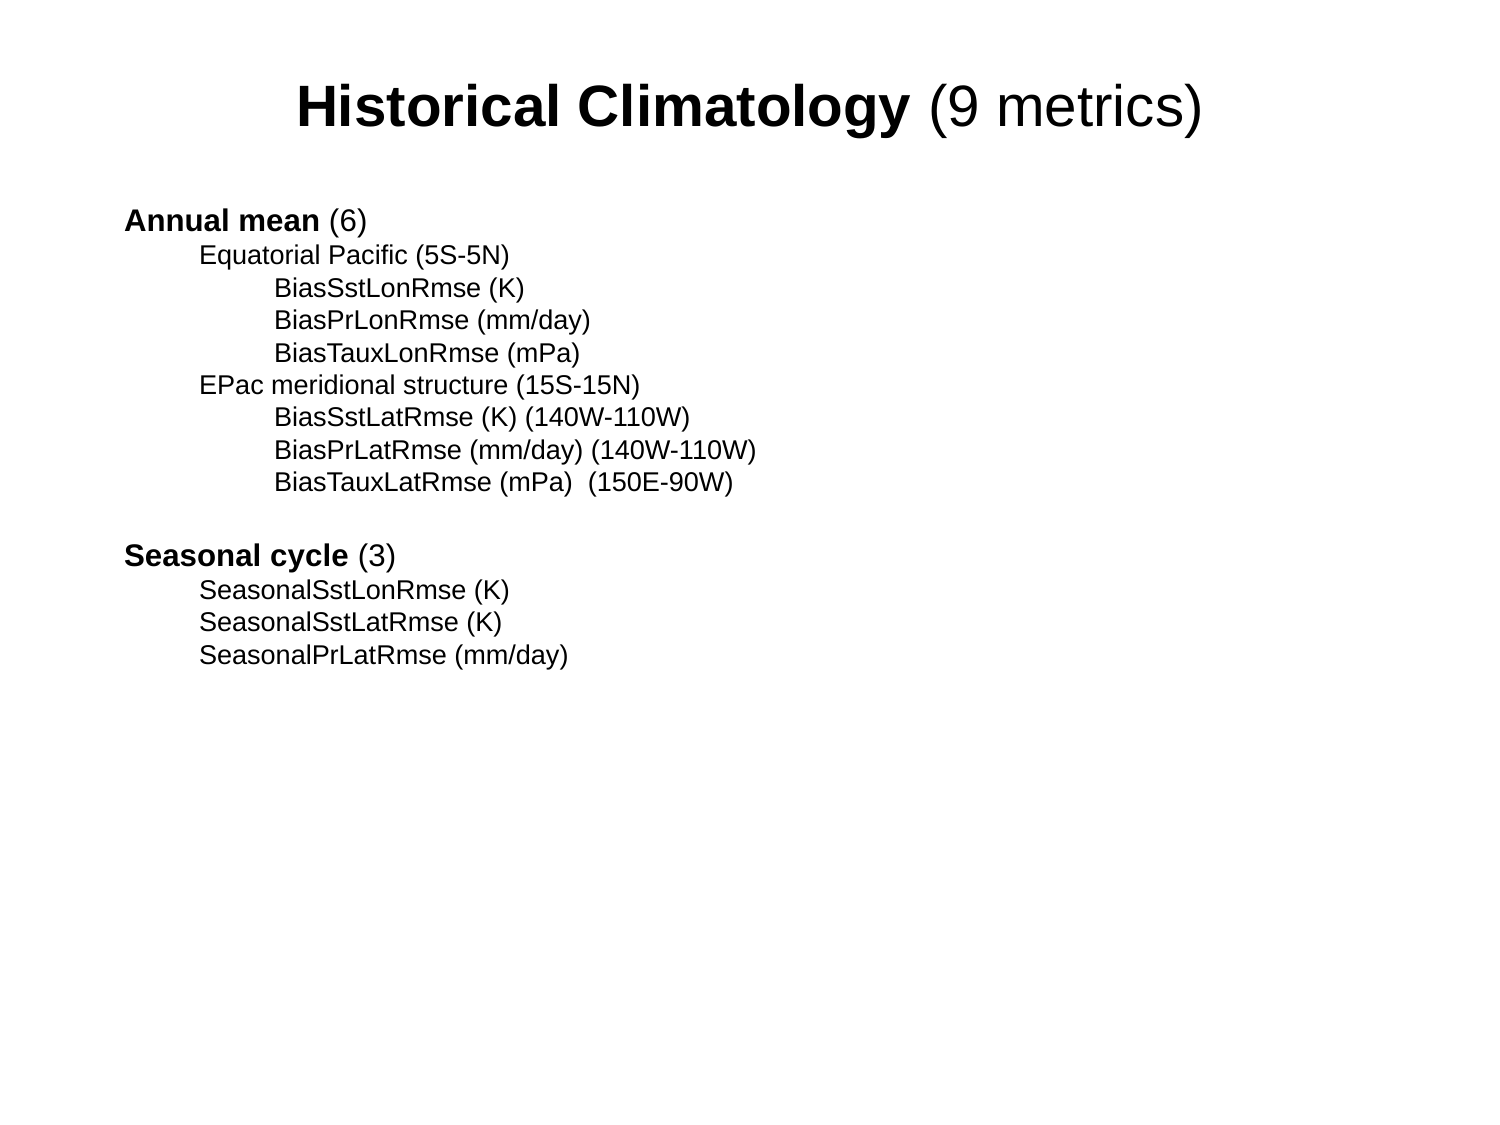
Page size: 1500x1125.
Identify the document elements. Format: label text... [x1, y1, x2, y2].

text_box Annual mean (6) Equatorial Pacific (5S-5N) BiasSstLonRmse (K) BiasPrLonRmse (mm/day) BiasTauxLonRmse (mPa) EPac meridional structure (15S-15N) BiasSstLatRmse (K) (140W-110W) BiasPrLatRmse (mm/day) (140W-110W) BiasTauxLatRmse (mPa) (150E-90W) Seasonal cycle (3) SeasonalSstLonRmse (K) SeasonalSstLatRmse (K) SeasonalPrLatRmse (mm/day) [109, 192, 1455, 1002]
text_box Historical Climatology (9 metrics) [25, 60, 1475, 146]
